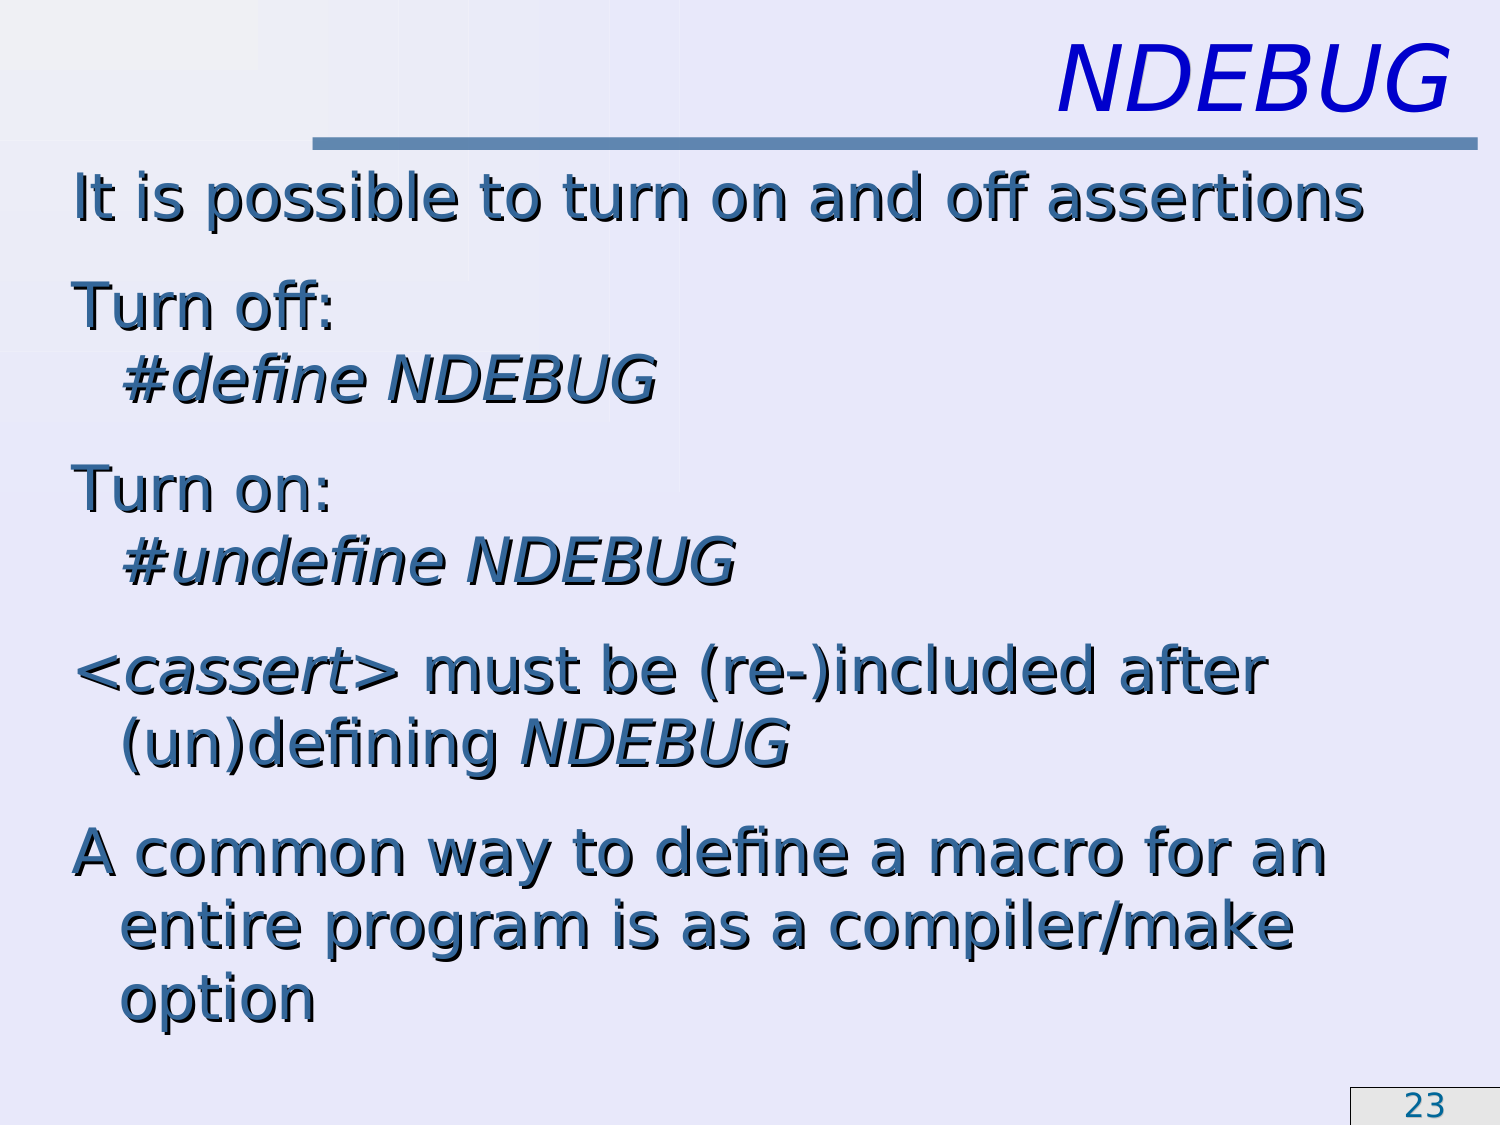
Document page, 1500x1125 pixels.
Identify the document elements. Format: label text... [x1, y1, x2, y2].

title NDEBUG [18, 0, 1470, 141]
text_box [312, 137, 1478, 150]
text_box It is possible to turn on and off assertions Turn off: #define NDEBUG Turn on: #undefine NDEBUG <cassert> must be (re-)included after (un)defining NDEBUG A common way to define a macro for an entire program is as a compiler/make option [56, 153, 1451, 1069]
